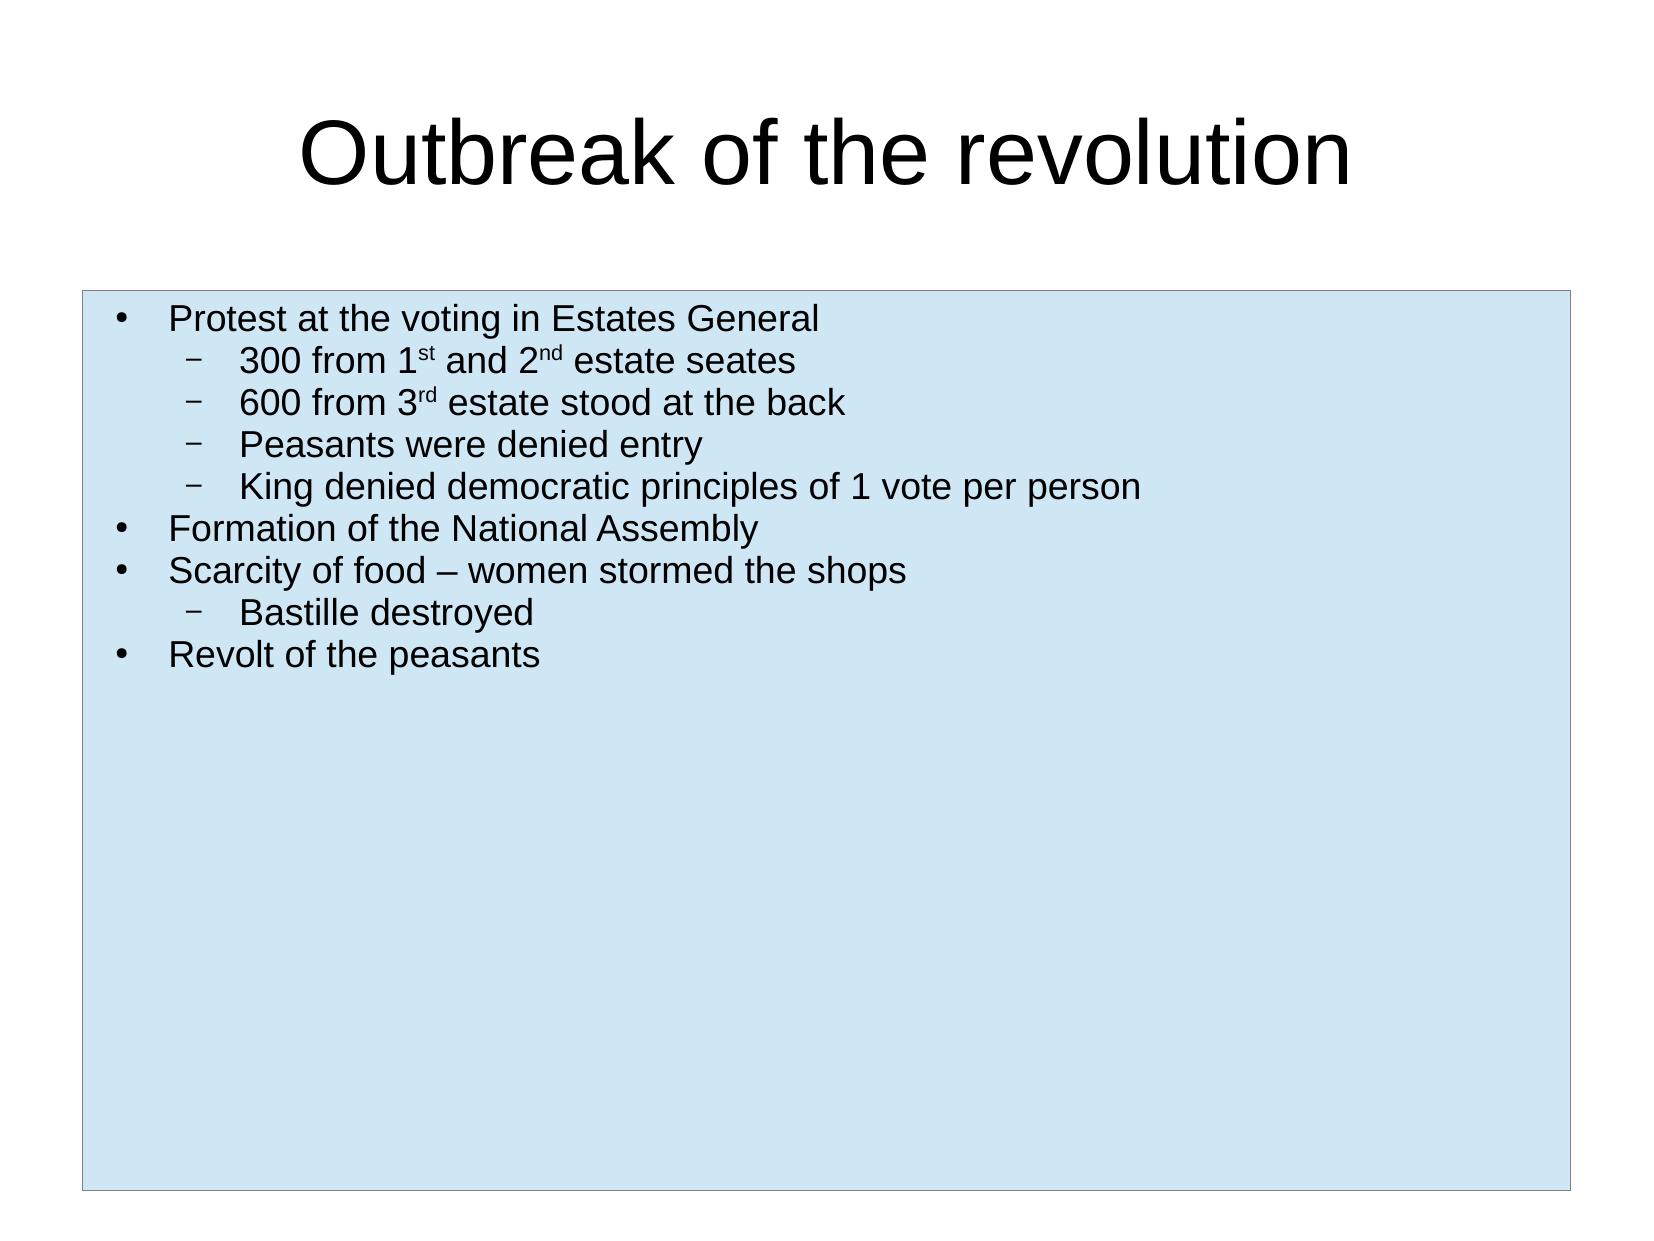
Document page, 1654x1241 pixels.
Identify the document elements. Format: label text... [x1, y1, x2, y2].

list Protest at the voting in Estates General 300 from 1st and 2nd estate seates 600 from 3rd estate stood at the back Peasants were denied entry King denied democratic principles of 1 vote per person Formation of the National Assembly Scarcity of food – women stormed the shops Bastille destroyed Revolt of the peasants [82, 290, 1571, 1191]
title Outbreak of the revolution [82, 49, 1571, 257]
